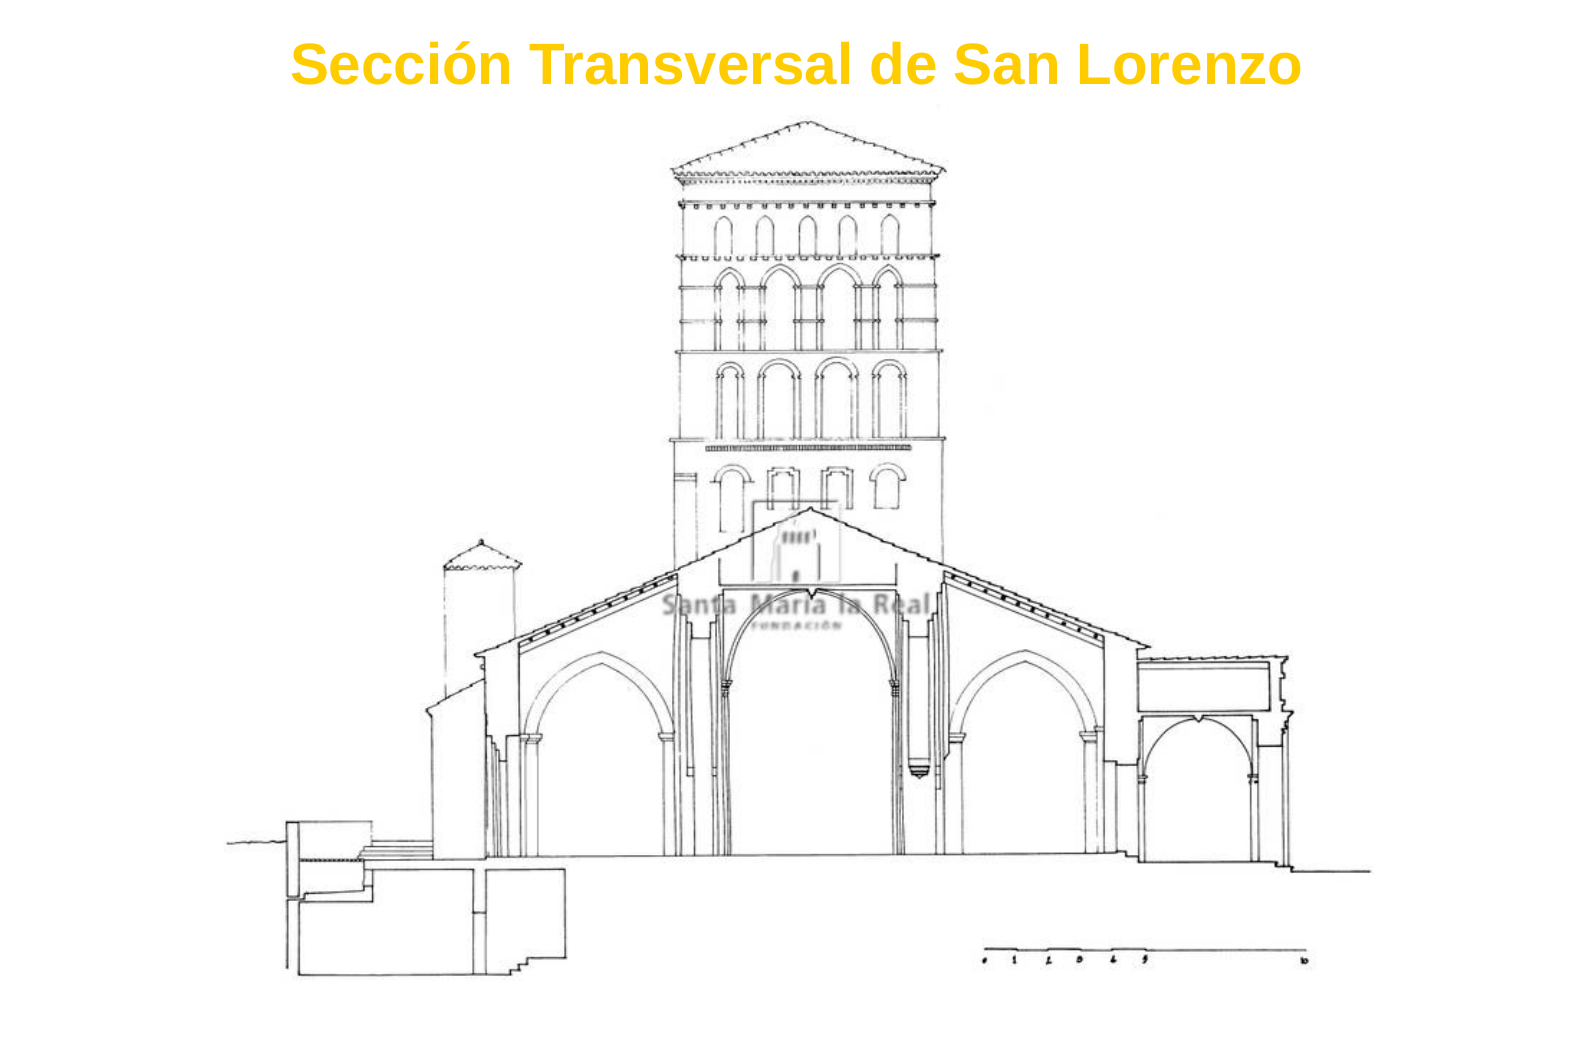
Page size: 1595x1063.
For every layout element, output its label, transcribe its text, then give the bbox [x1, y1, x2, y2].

title Sección Transversal de San Lorenzo [79, 0, 1515, 154]
picture [201, 104, 1394, 1040]
